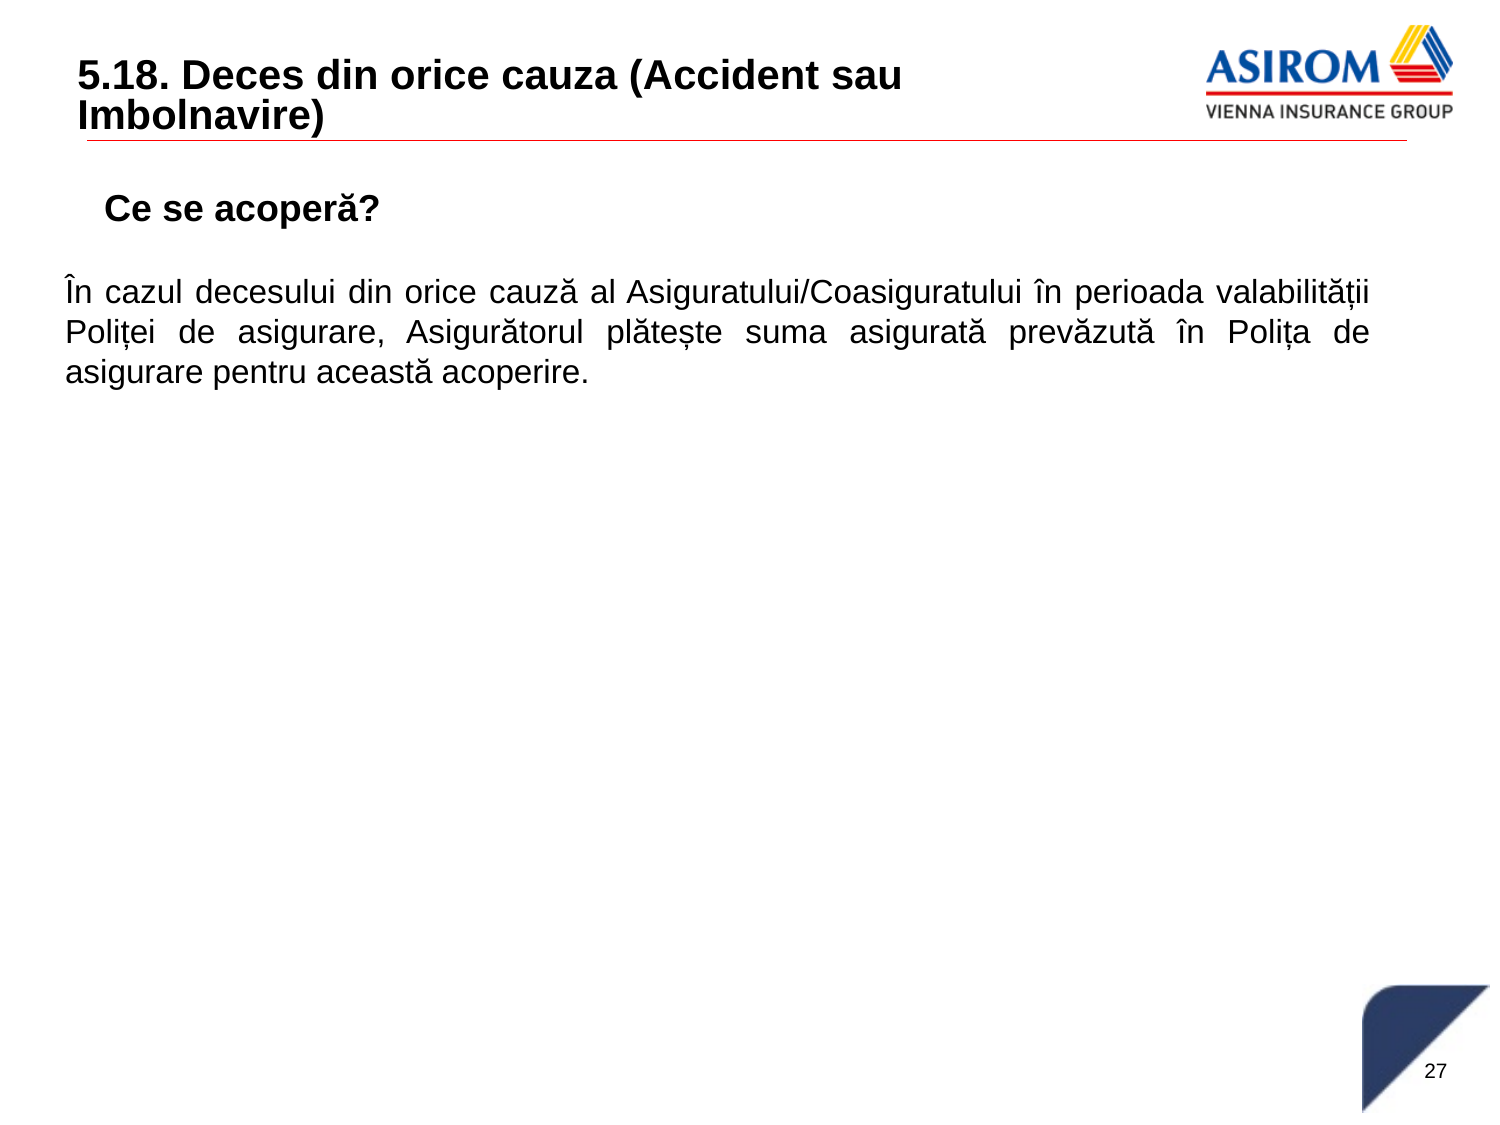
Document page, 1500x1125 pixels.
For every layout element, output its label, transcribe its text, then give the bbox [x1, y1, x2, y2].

picture [1206, 12, 1453, 134]
text_box Ce se acoperă? [89, 176, 396, 237]
text_box În cazul decesului din orice cauză al Asiguratului/Coasiguratului în perioada valabilității Poliței de asigurare, Asigurătorul plătește suma asigurată prevăzută în Polița de asigurare pentru această acoperire. [49, 262, 1388, 413]
text_box 5.18. Deces din orice cauza (Accident sau Imbolnavire) [62, 49, 1150, 145]
picture [1362, 984, 1490, 1113]
